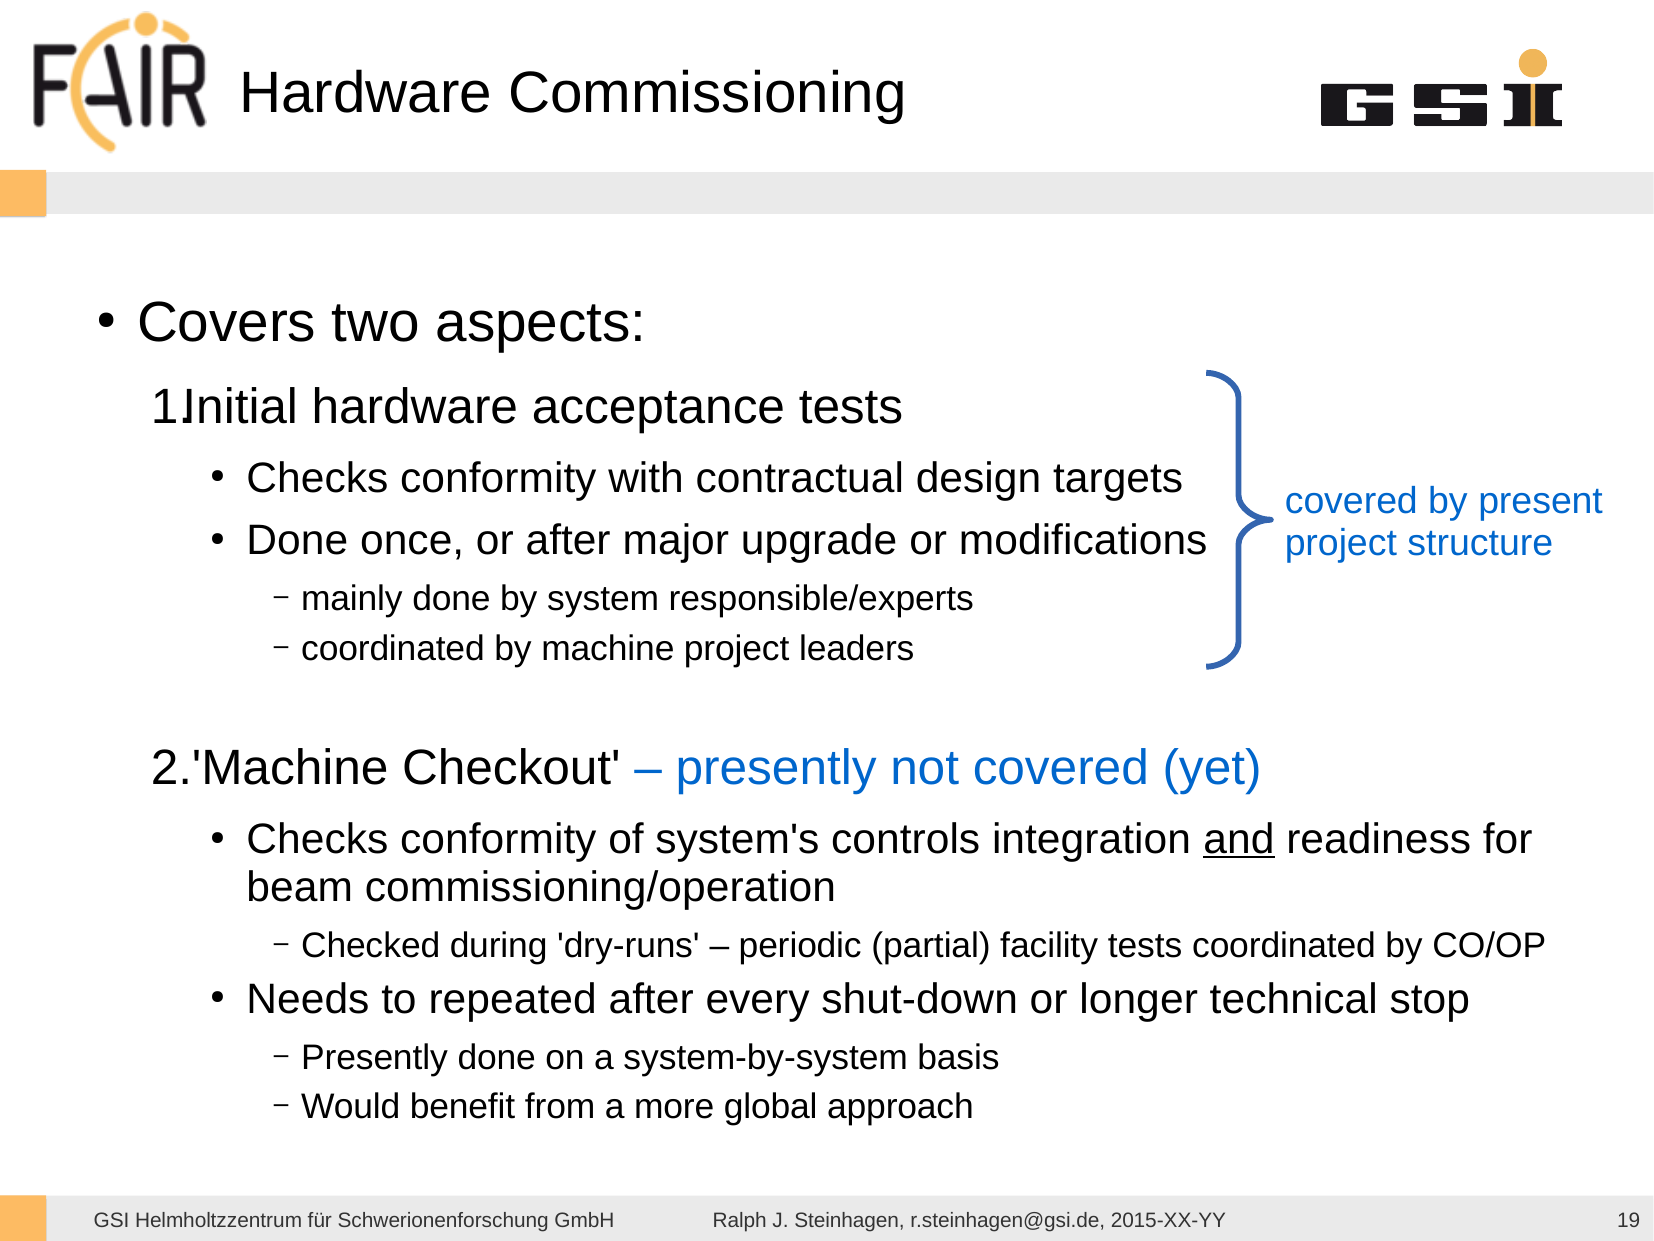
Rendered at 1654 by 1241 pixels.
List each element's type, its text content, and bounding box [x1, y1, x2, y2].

list Covers two aspects: Initial hardware acceptance tests Checks conformity with contractual design targets Done once, or after major upgrade or modifications mainly done by system responsible/experts coordinated by machine project leaders 'Machine Checkout' – presently not covered (yet) Checks conformity of system's controls integration and readiness for beam commissioning/operation Checked during 'dry-runs' – periodic (partial) facility tests coordinated by CO/OP Needs to repeated after every shut-down or longer technical stop Presently done on a system-by-system basis Would benefit from a more global approach [82, 290, 1571, 1155]
title Hardware Commissioning [239, 23, 1301, 162]
picture [1319, 46, 1564, 129]
text_box covered by present project structure [1270, 471, 1628, 571]
picture [33, 10, 207, 155]
